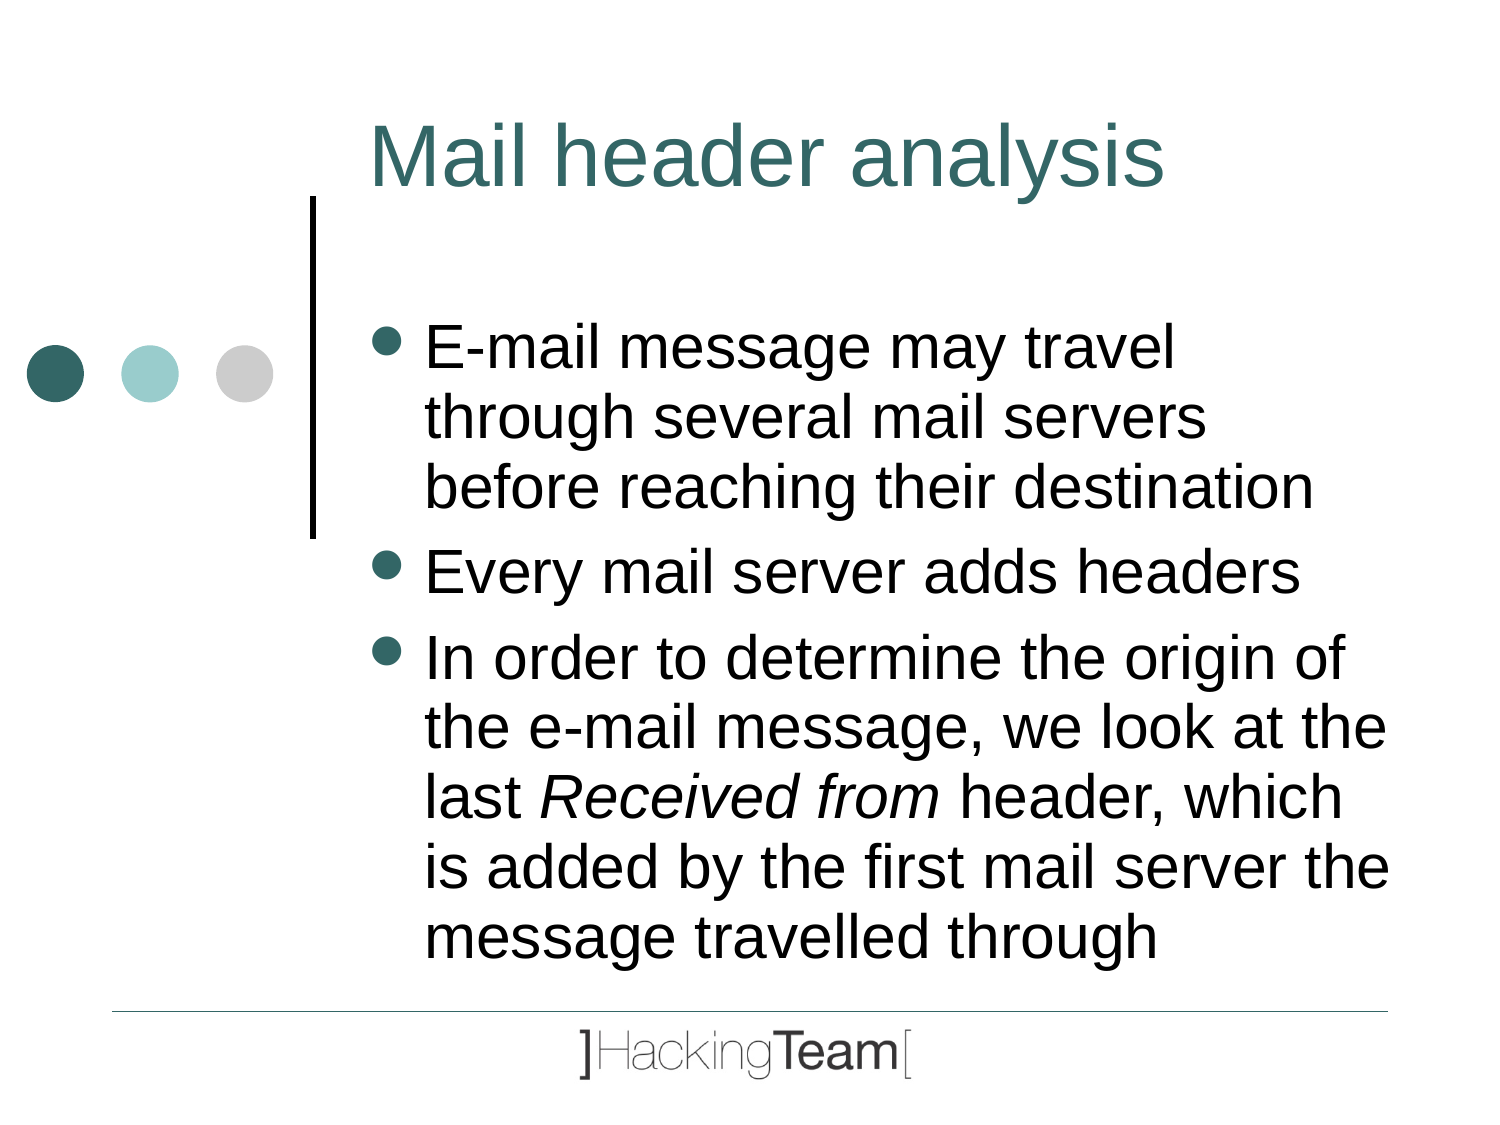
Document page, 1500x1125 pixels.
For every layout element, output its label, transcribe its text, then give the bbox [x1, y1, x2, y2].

list E-mail message may travel through several mail servers before reaching their destination Every mail server adds headers In order to determine the origin of the e-mail message, we look at the last Received from header, which is added by the first mail server the message travelled through [249, 312, 1401, 1041]
picture [574, 1041, 916, 1084]
title Mail header analysis [249, 38, 1401, 275]
